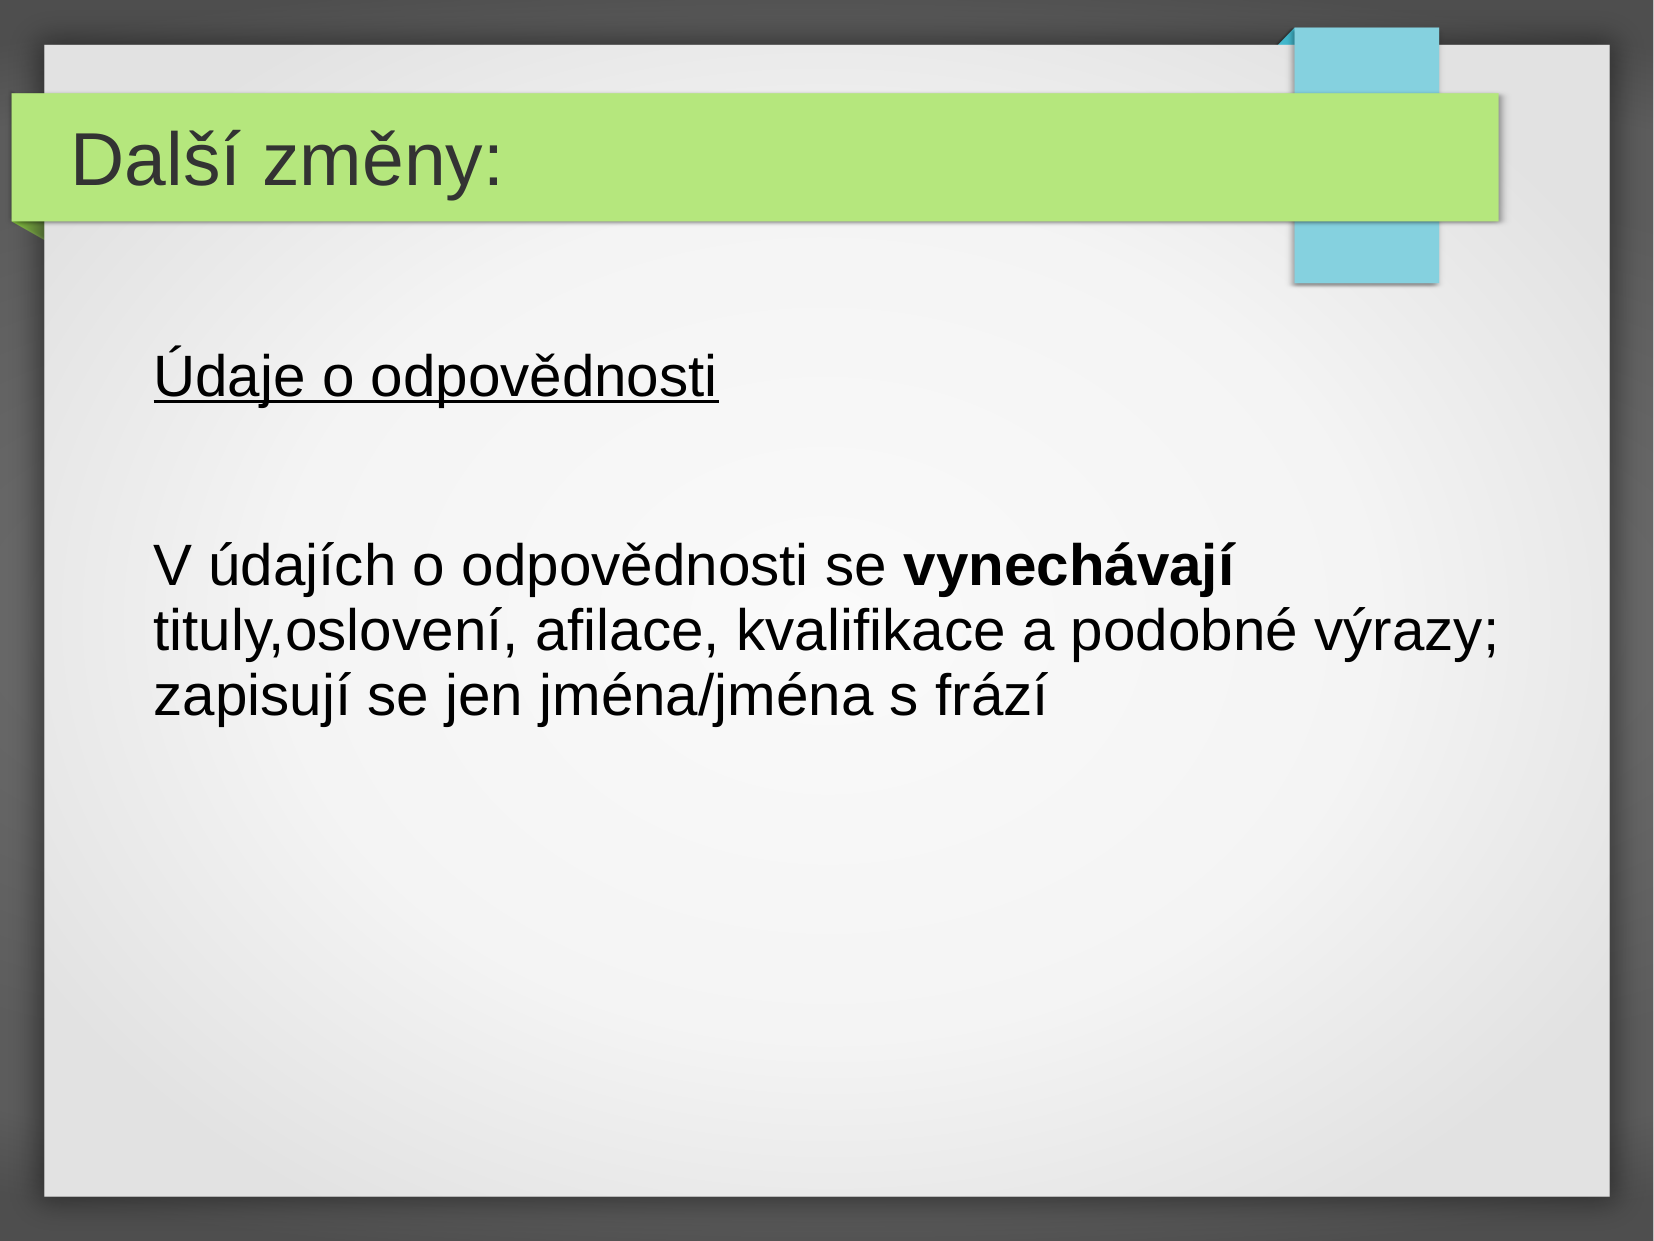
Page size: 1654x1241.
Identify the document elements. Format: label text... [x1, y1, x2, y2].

picture [0, 0, 1654, 1241]
list Údaje o odpovědnosti V údajích o odpovědnosti se vynechávají tituly,oslovení, afilace, kvalifikace a podobné výrazy; zapisují se jen jména/jména s frází [82, 343, 1538, 1063]
title Další změny: [70, 106, 1229, 213]
